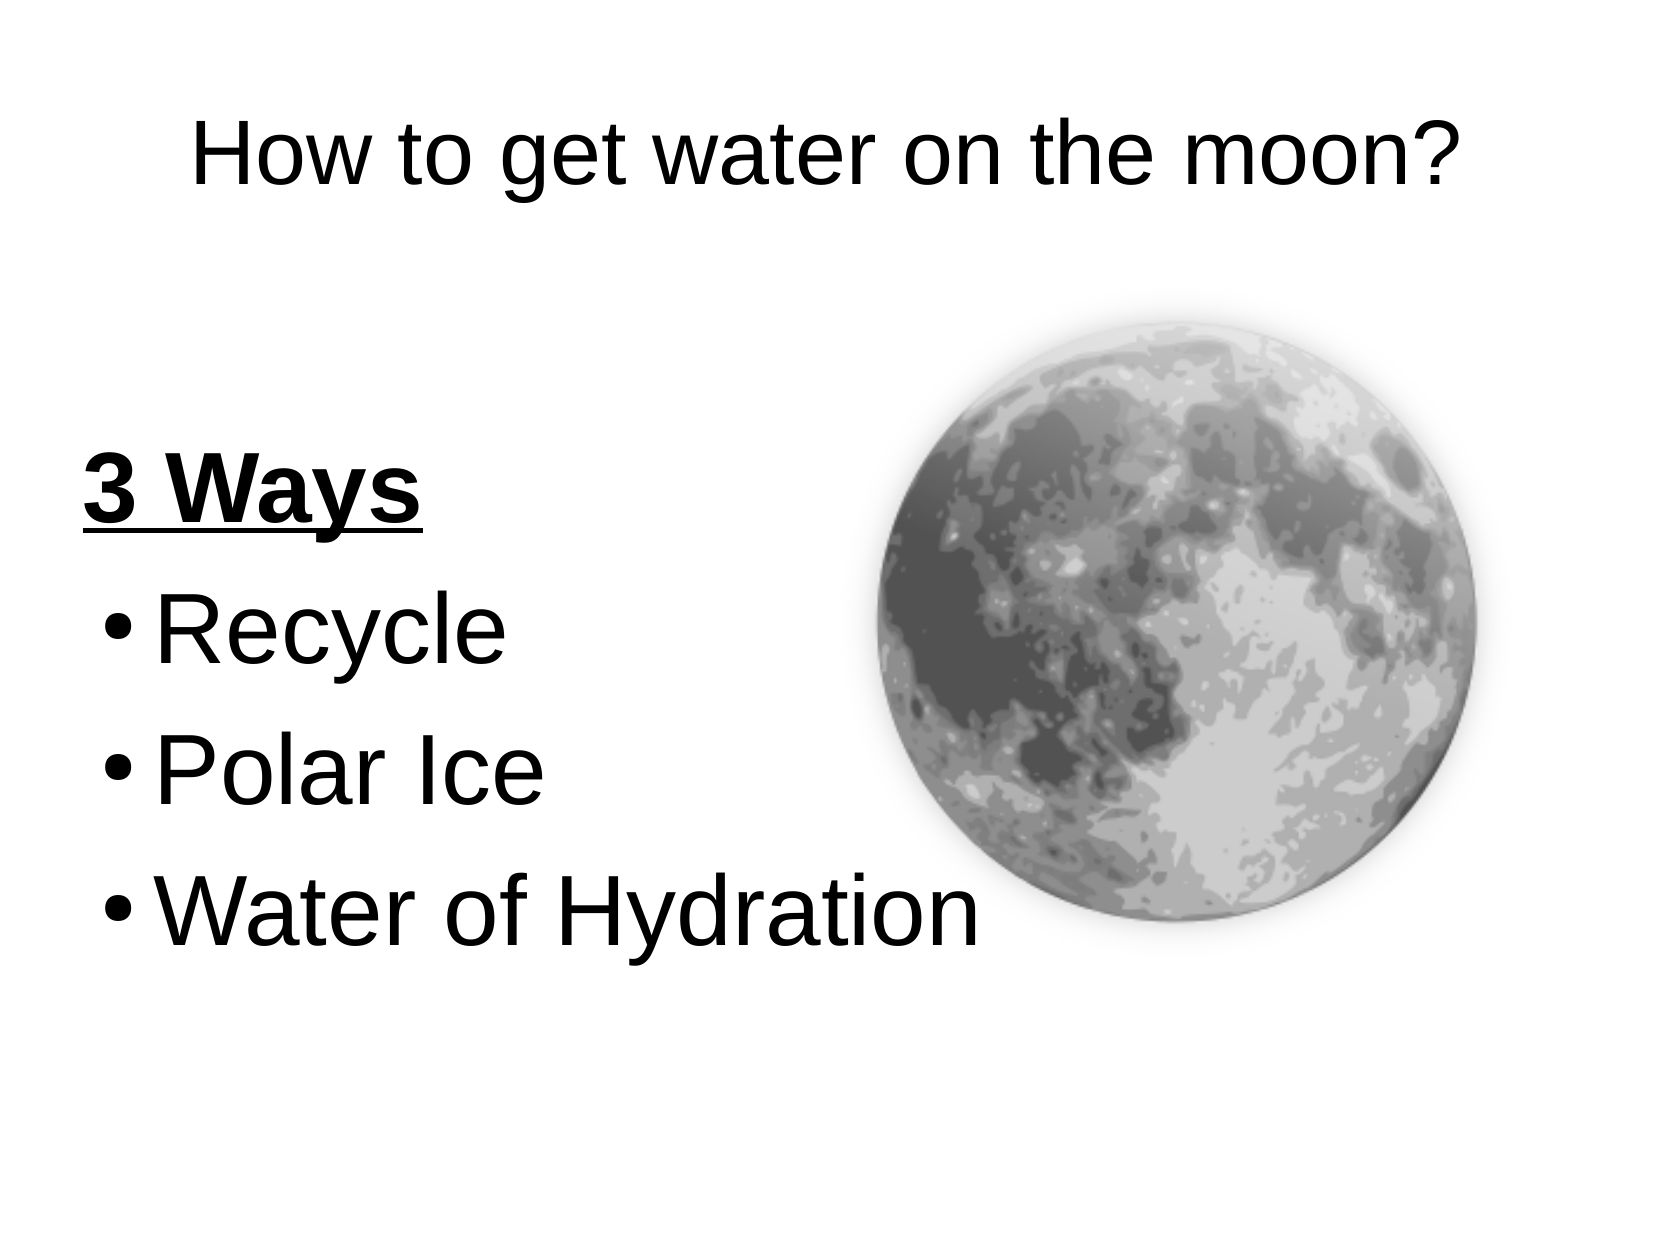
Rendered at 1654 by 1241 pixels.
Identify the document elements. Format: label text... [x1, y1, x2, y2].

list 3 Ways Recycle Polar Ice Water of Hydration [82, 290, 1571, 1010]
picture [824, 270, 1530, 976]
title How to get water on the moon? [82, 49, 1571, 257]
